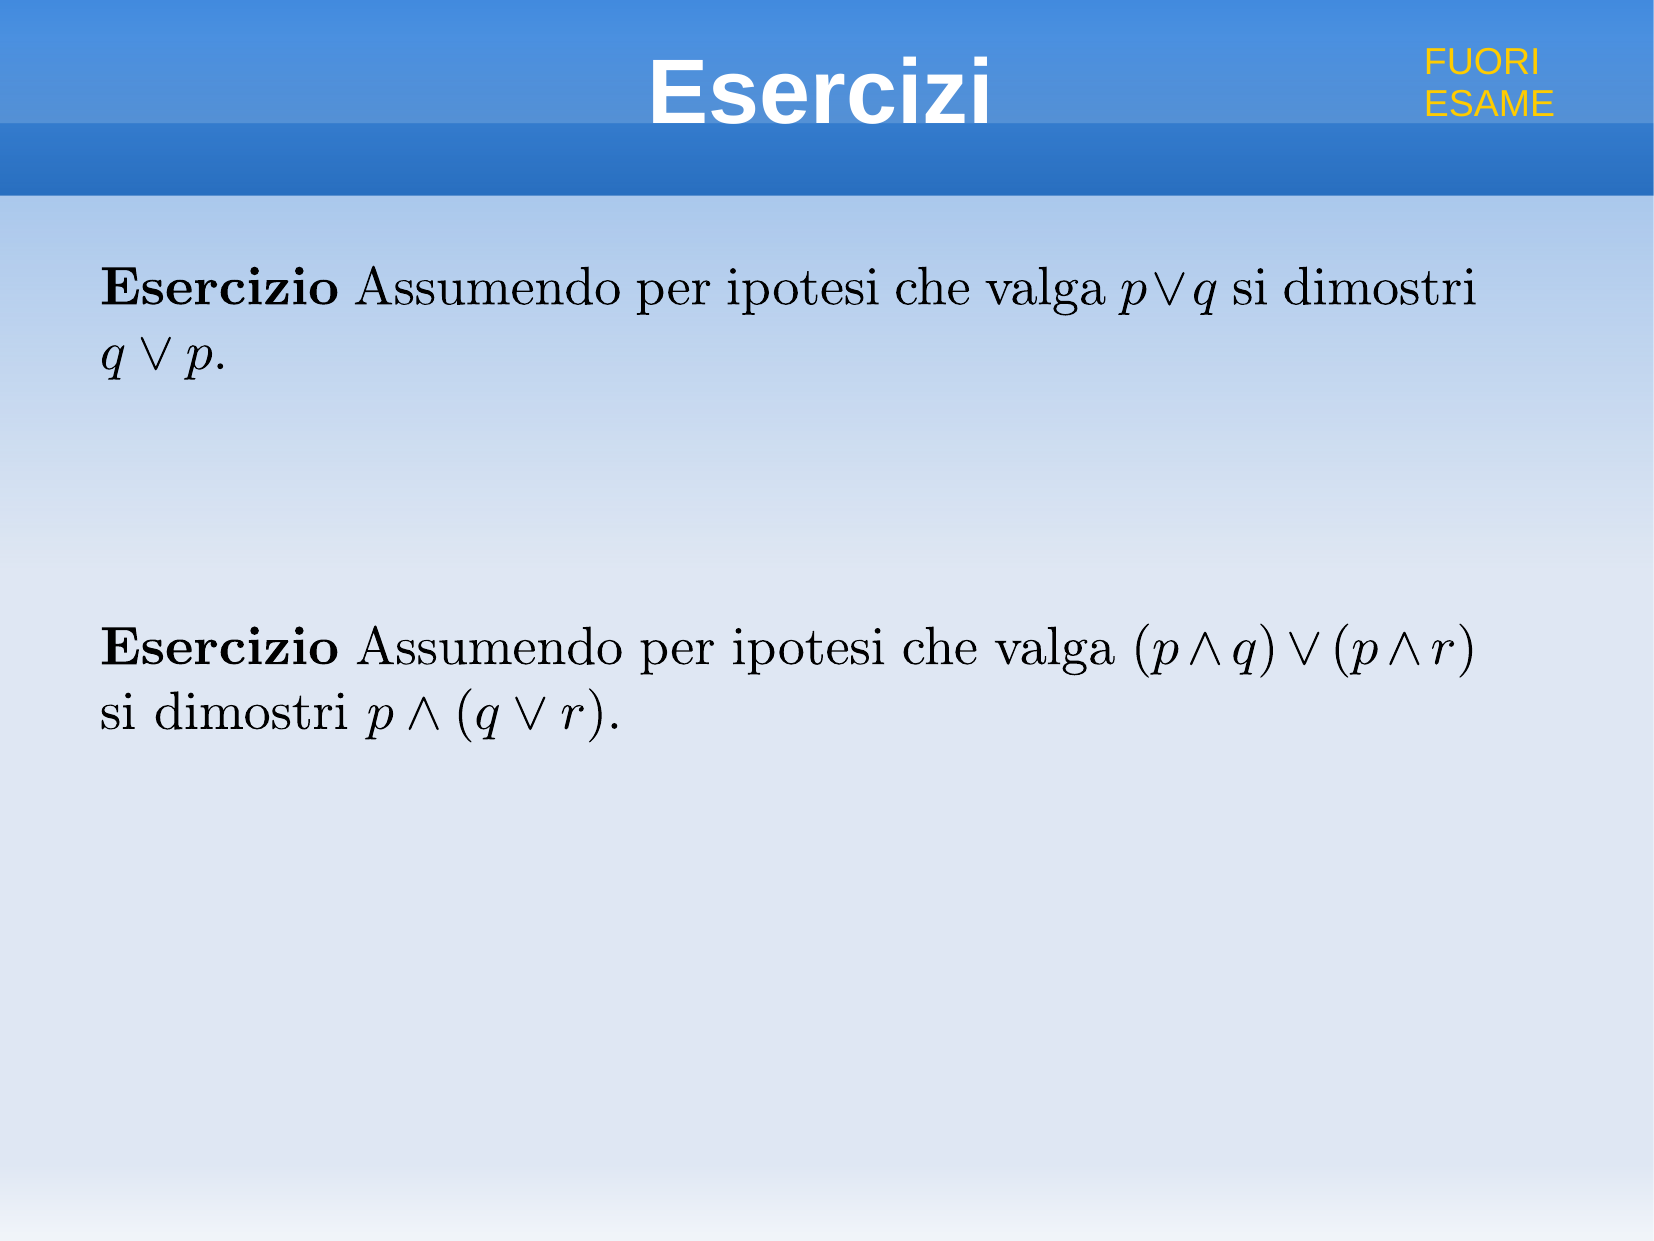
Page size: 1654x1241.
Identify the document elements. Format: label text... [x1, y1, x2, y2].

text_box FUORI ESAME [1409, 32, 1571, 132]
text_box [99, 265, 1478, 743]
title Esercizi [76, 0, 1565, 196]
picture [0, 0, 1654, 1241]
